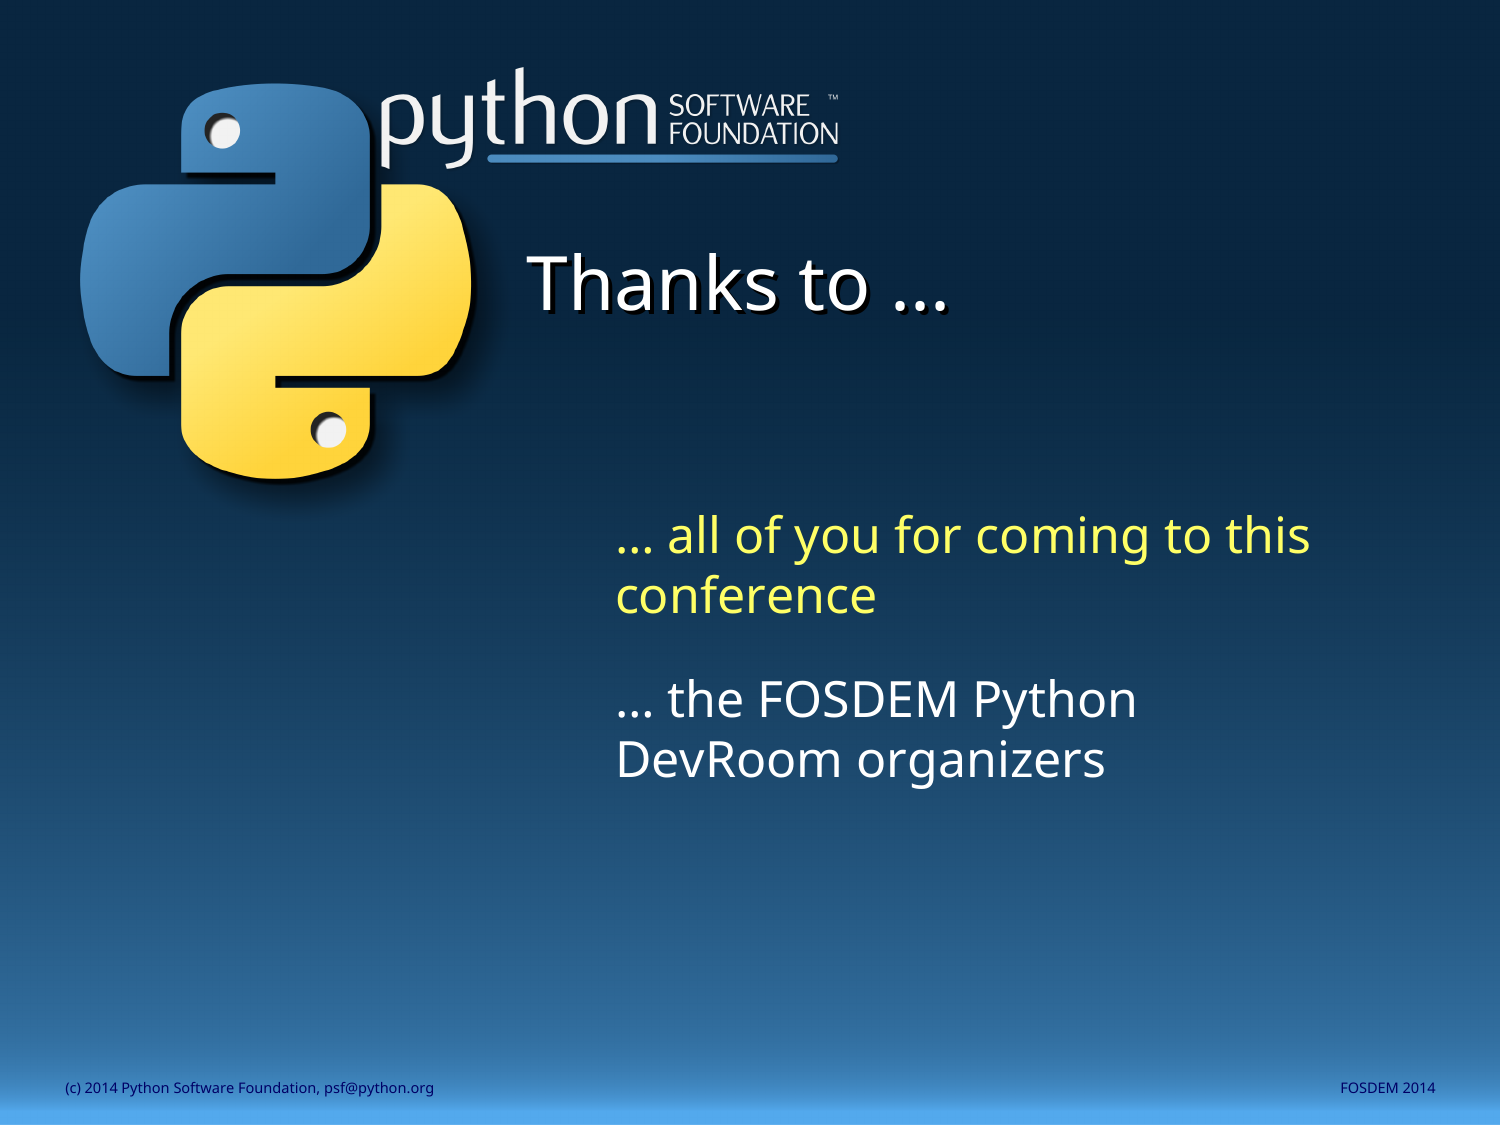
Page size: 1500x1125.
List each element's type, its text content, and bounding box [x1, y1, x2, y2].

list … all of you for coming to this conference … the FOSDEM Python DevRoom organizers [544, 392, 1388, 1006]
picture [0, 0, 1500, 1125]
title Thanks to ... [512, 185, 1388, 377]
